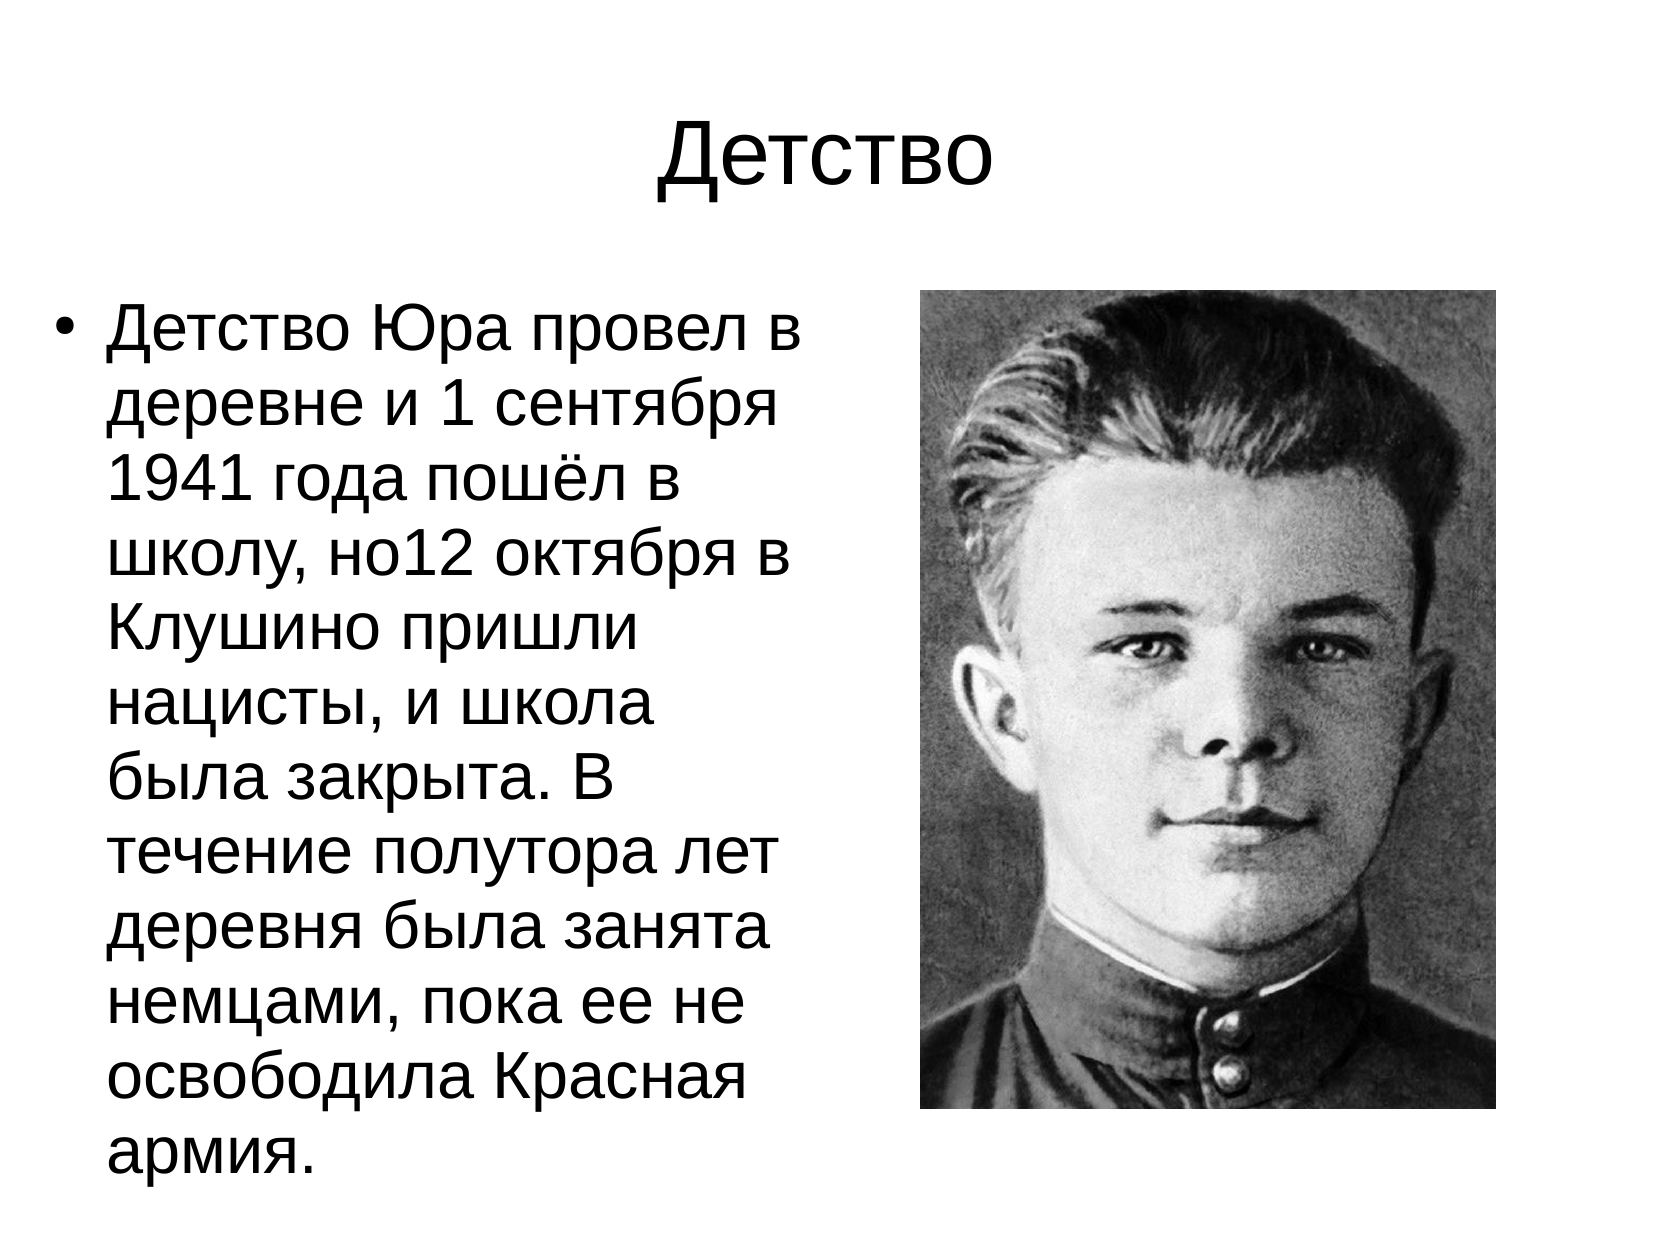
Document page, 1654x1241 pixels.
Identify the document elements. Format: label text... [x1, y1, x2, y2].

picture [920, 290, 1496, 1109]
title Детство [82, 49, 1571, 257]
list Детство Юра провел в деревне и 1 сентября 1941 года пошёл в школу, но12 октября в Клушино пришли нацисты, и школа была закрыта. В течение полутора лет деревня была занята немцами, пока ее не освободила Красная армия. [35, 290, 809, 1241]
